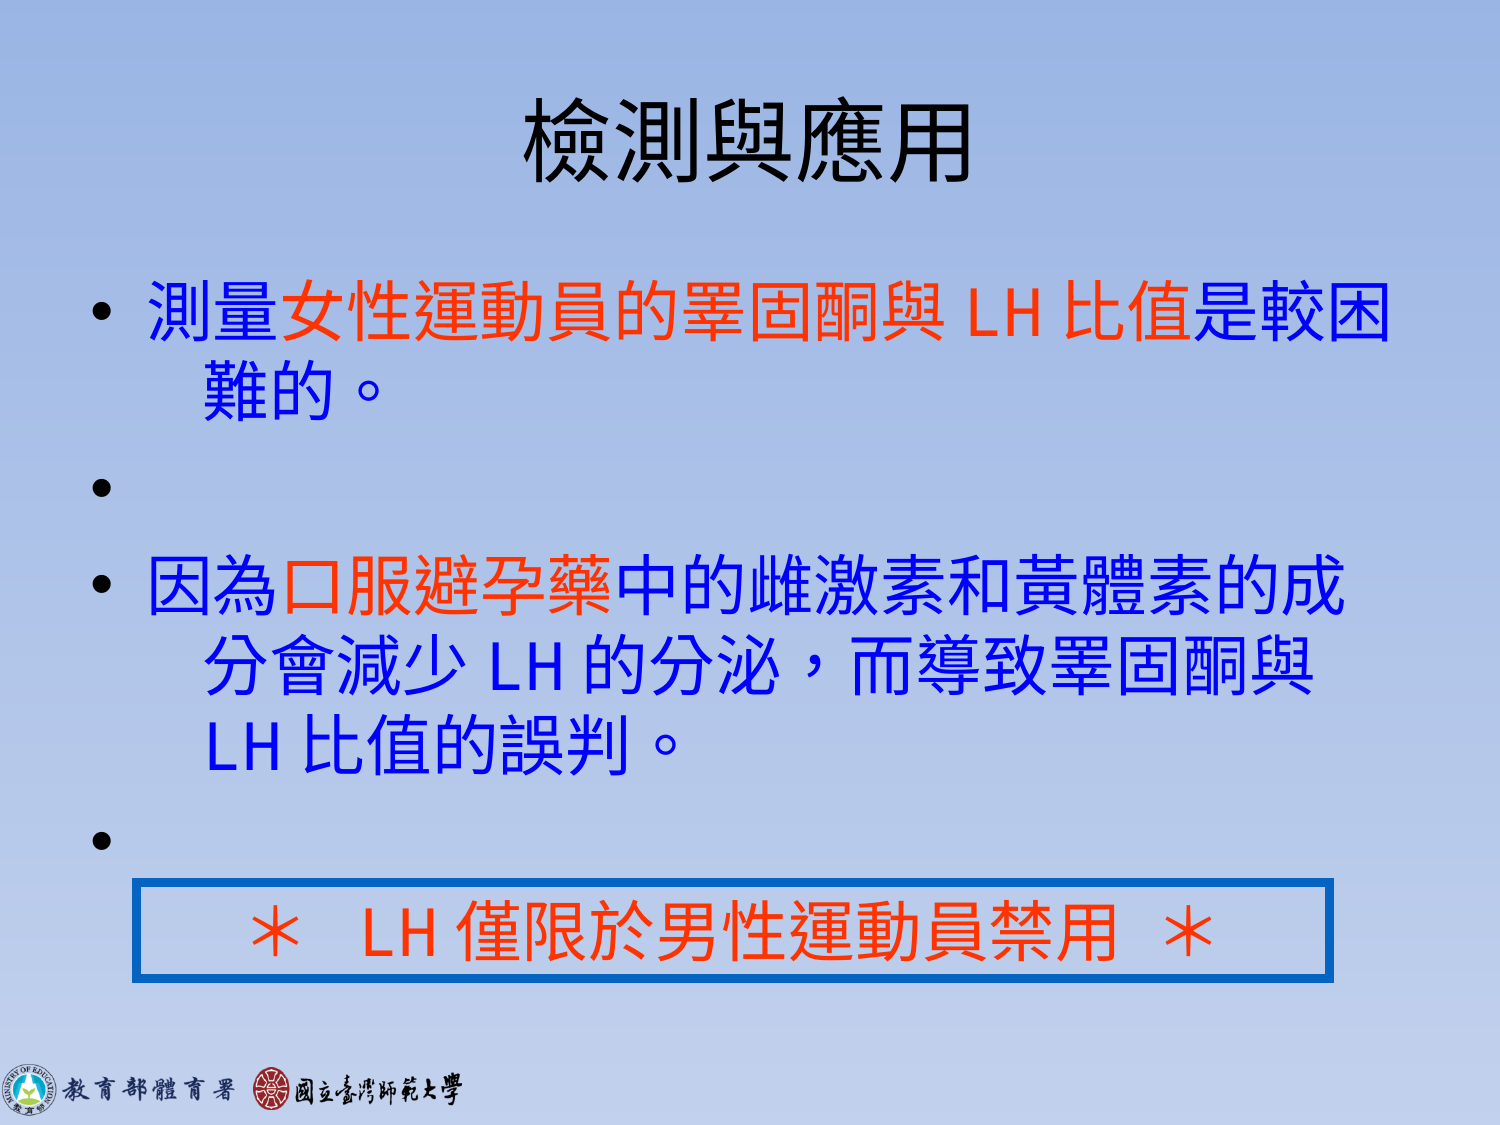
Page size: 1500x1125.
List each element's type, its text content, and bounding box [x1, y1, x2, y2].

text_box ＊ LH僅限於男性運動員禁用 ＊ [136, 882, 1330, 979]
title 檢測與應用 [75, 45, 1426, 233]
list 測量女性運動員的睪固酮與LH比值是較困難的。 因為口服避孕藥中的雌激素和黃體素的成分會減少LH的分泌，而導致睪固酮與LH比值的誤判。 [75, 262, 1426, 1005]
